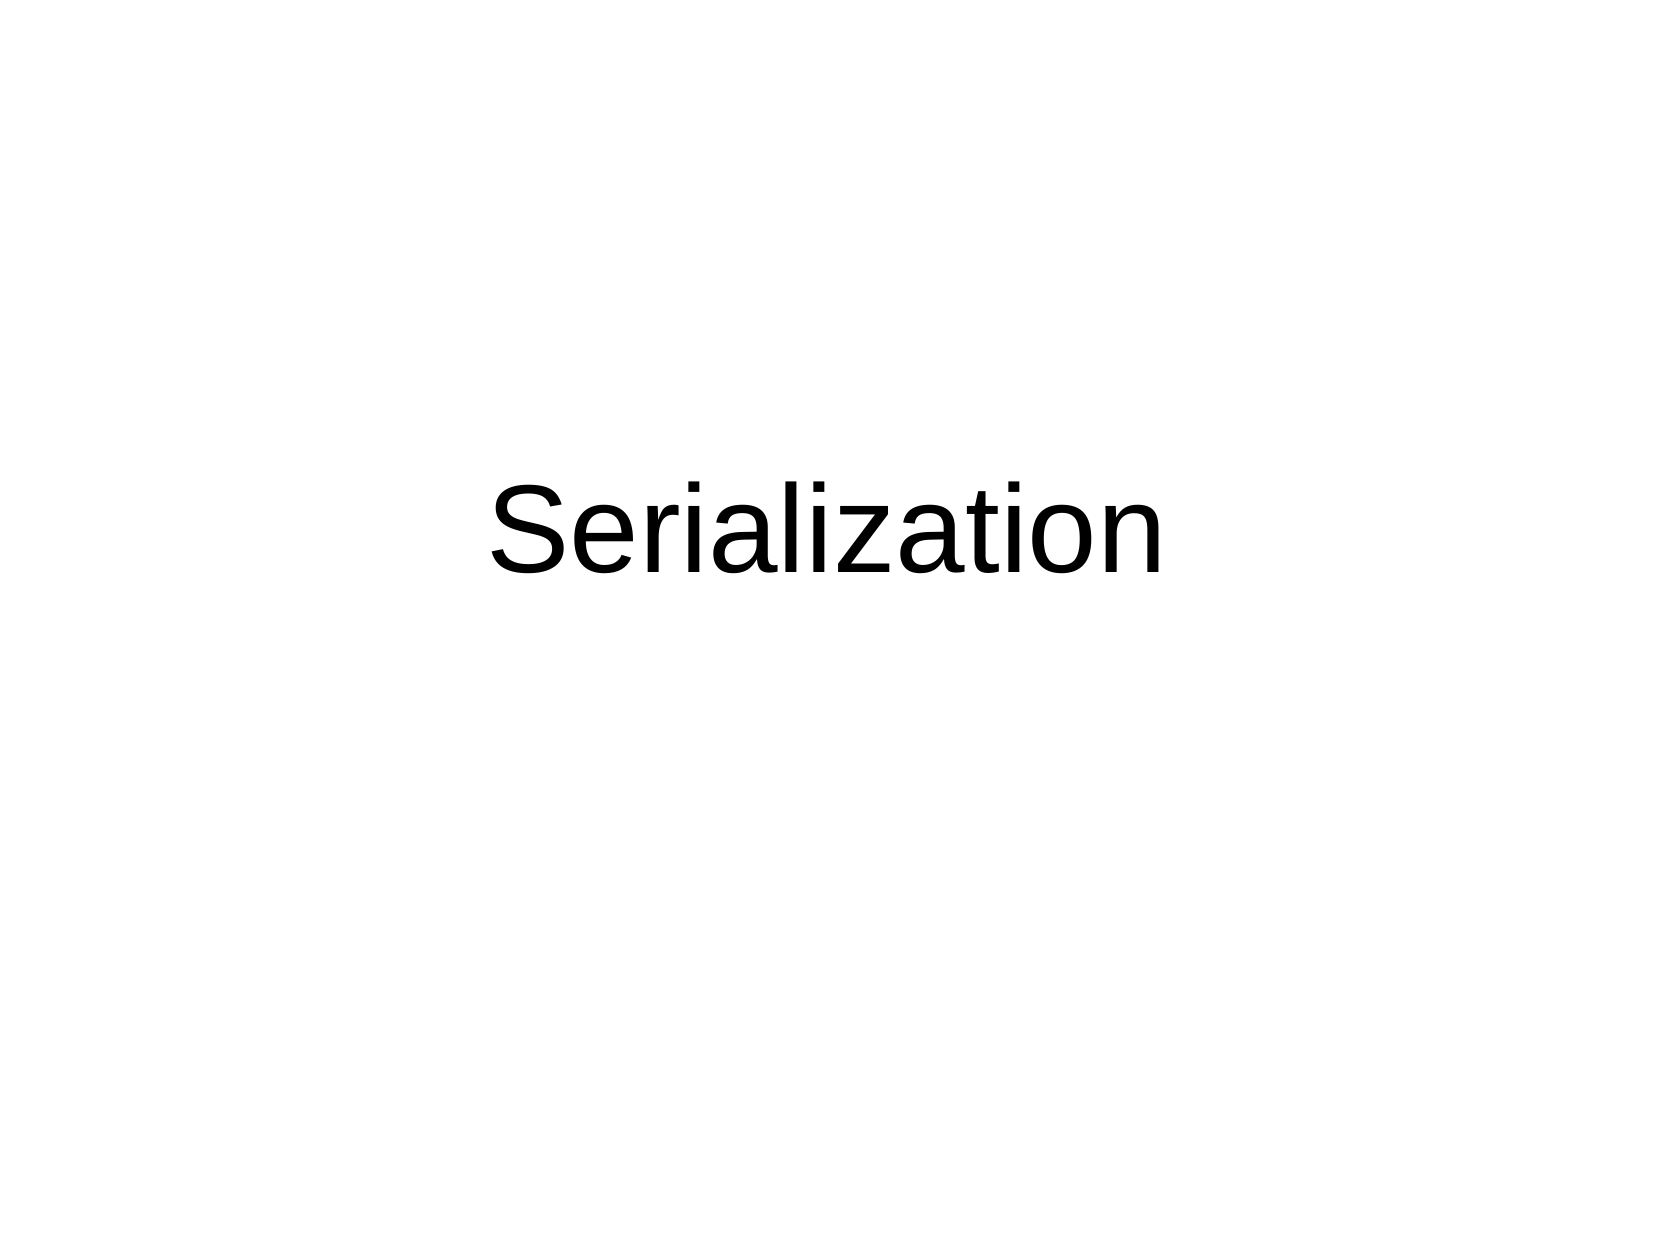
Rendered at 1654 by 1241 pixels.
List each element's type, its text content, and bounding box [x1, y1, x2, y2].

subtitle Serialization [82, 49, 1571, 1010]
